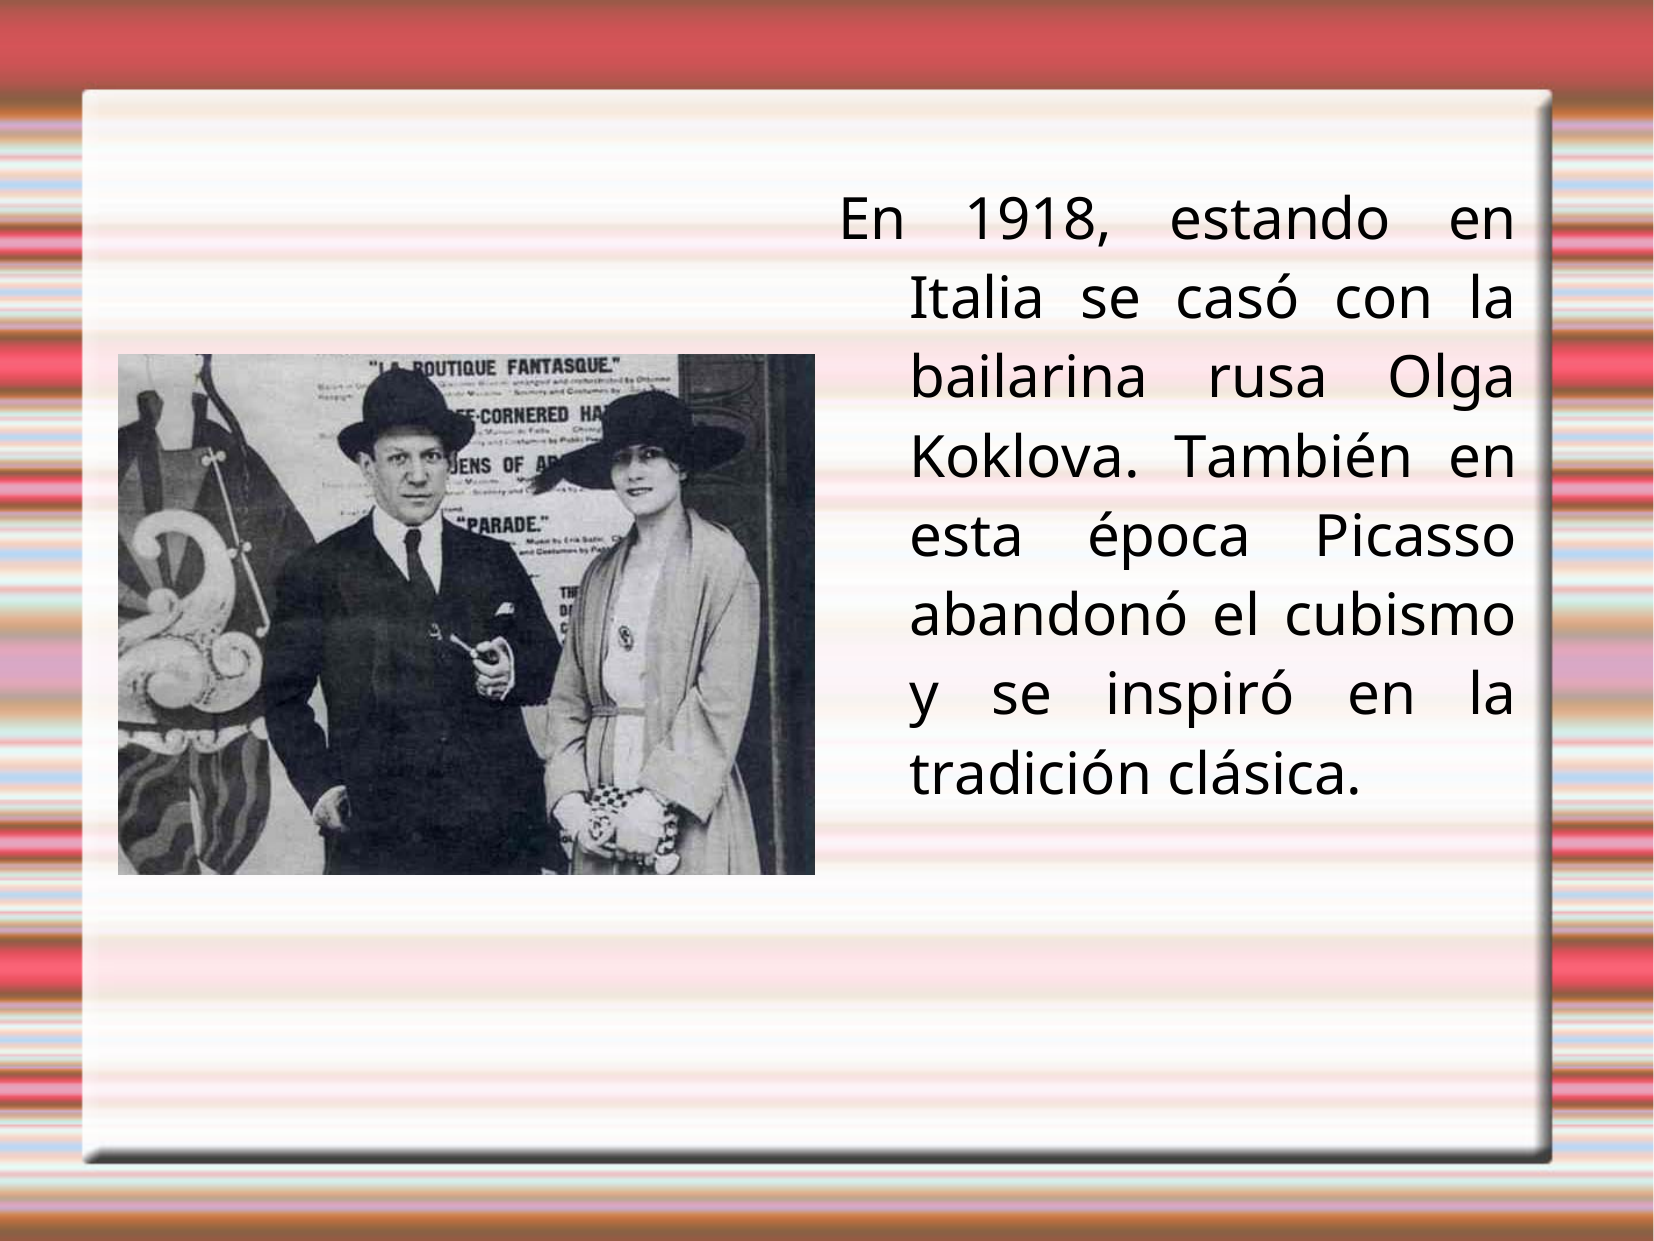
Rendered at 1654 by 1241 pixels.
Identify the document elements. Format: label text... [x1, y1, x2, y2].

list En 1918, estando en Italia se casó con la bailarina rusa Olga Koklova. También en esta época Picasso abandonó el cubismo y se inspiró en la tradición clásica. [826, 177, 1518, 1139]
picture [0, 0, 1654, 1241]
